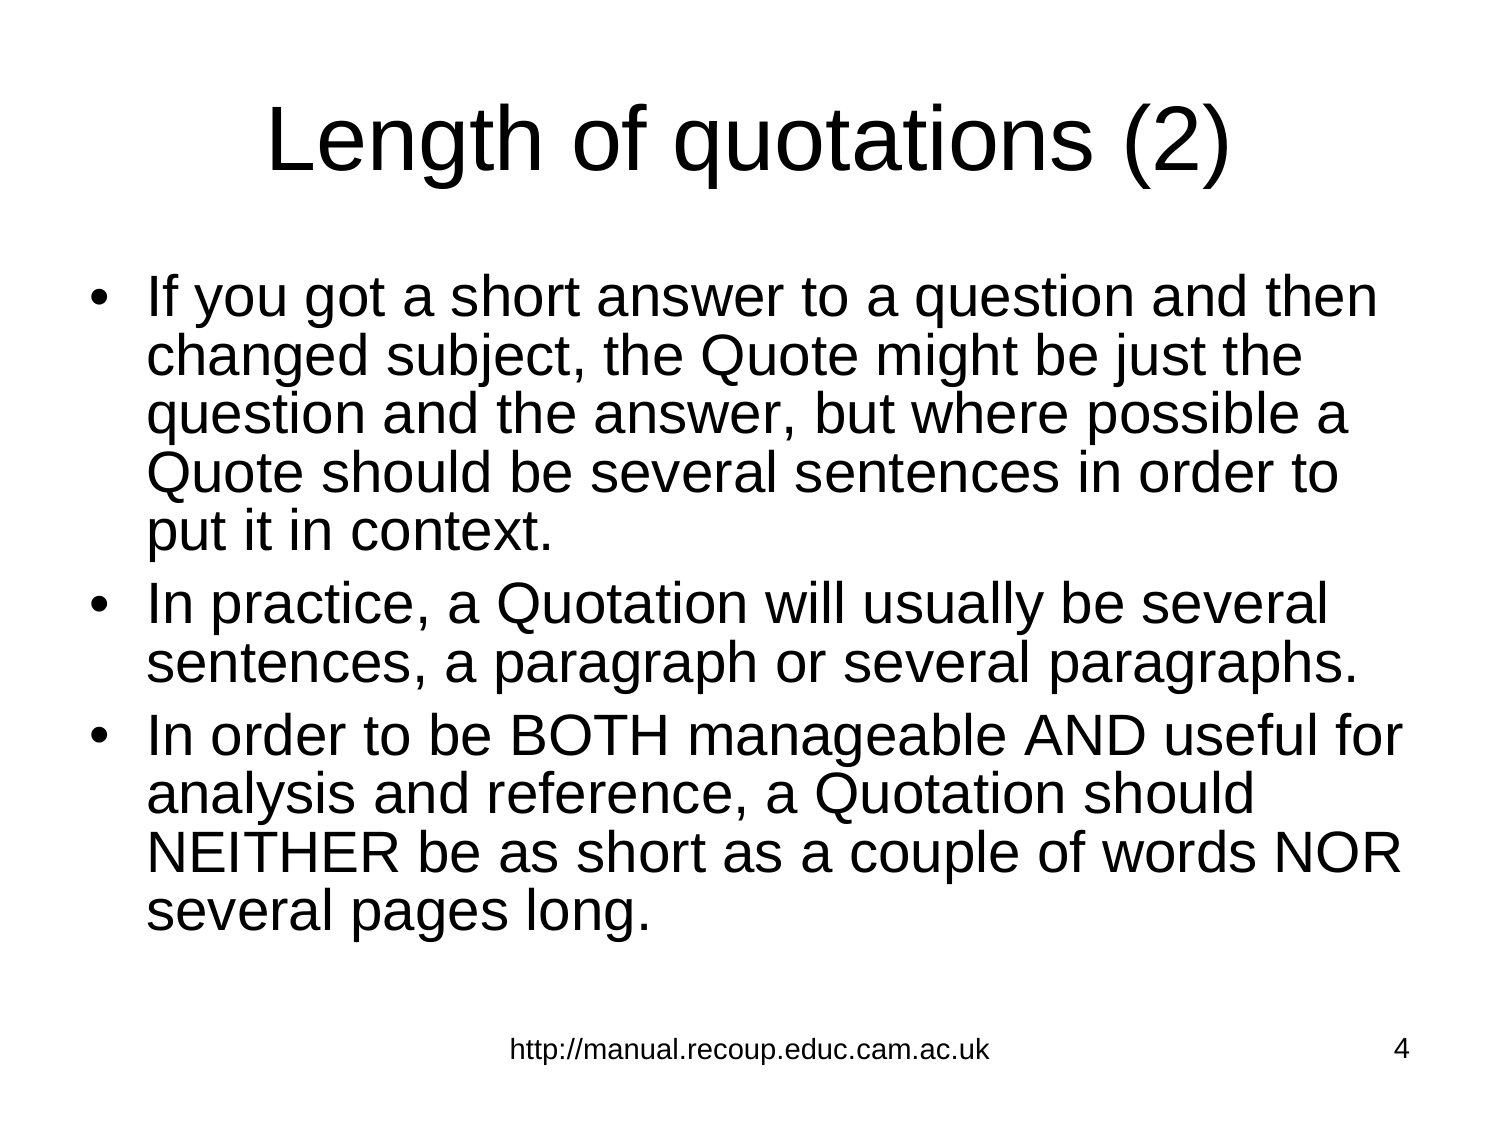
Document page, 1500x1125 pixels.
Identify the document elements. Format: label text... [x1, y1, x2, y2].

list If you got a short answer to a question and then changed subject, the Quote might be just the question and the answer, but where possible a Quote should be several sentences in order to put it in context. In practice, a Quotation will usually be several sentences, a paragraph or several paragraphs. In order to be BOTH manageable AND useful for analysis and reference, a Quotation should NEITHER be as short as a couple of words NOR several pages long. [75, 262, 1426, 1006]
title Length of quotations (2) [75, 45, 1426, 233]
